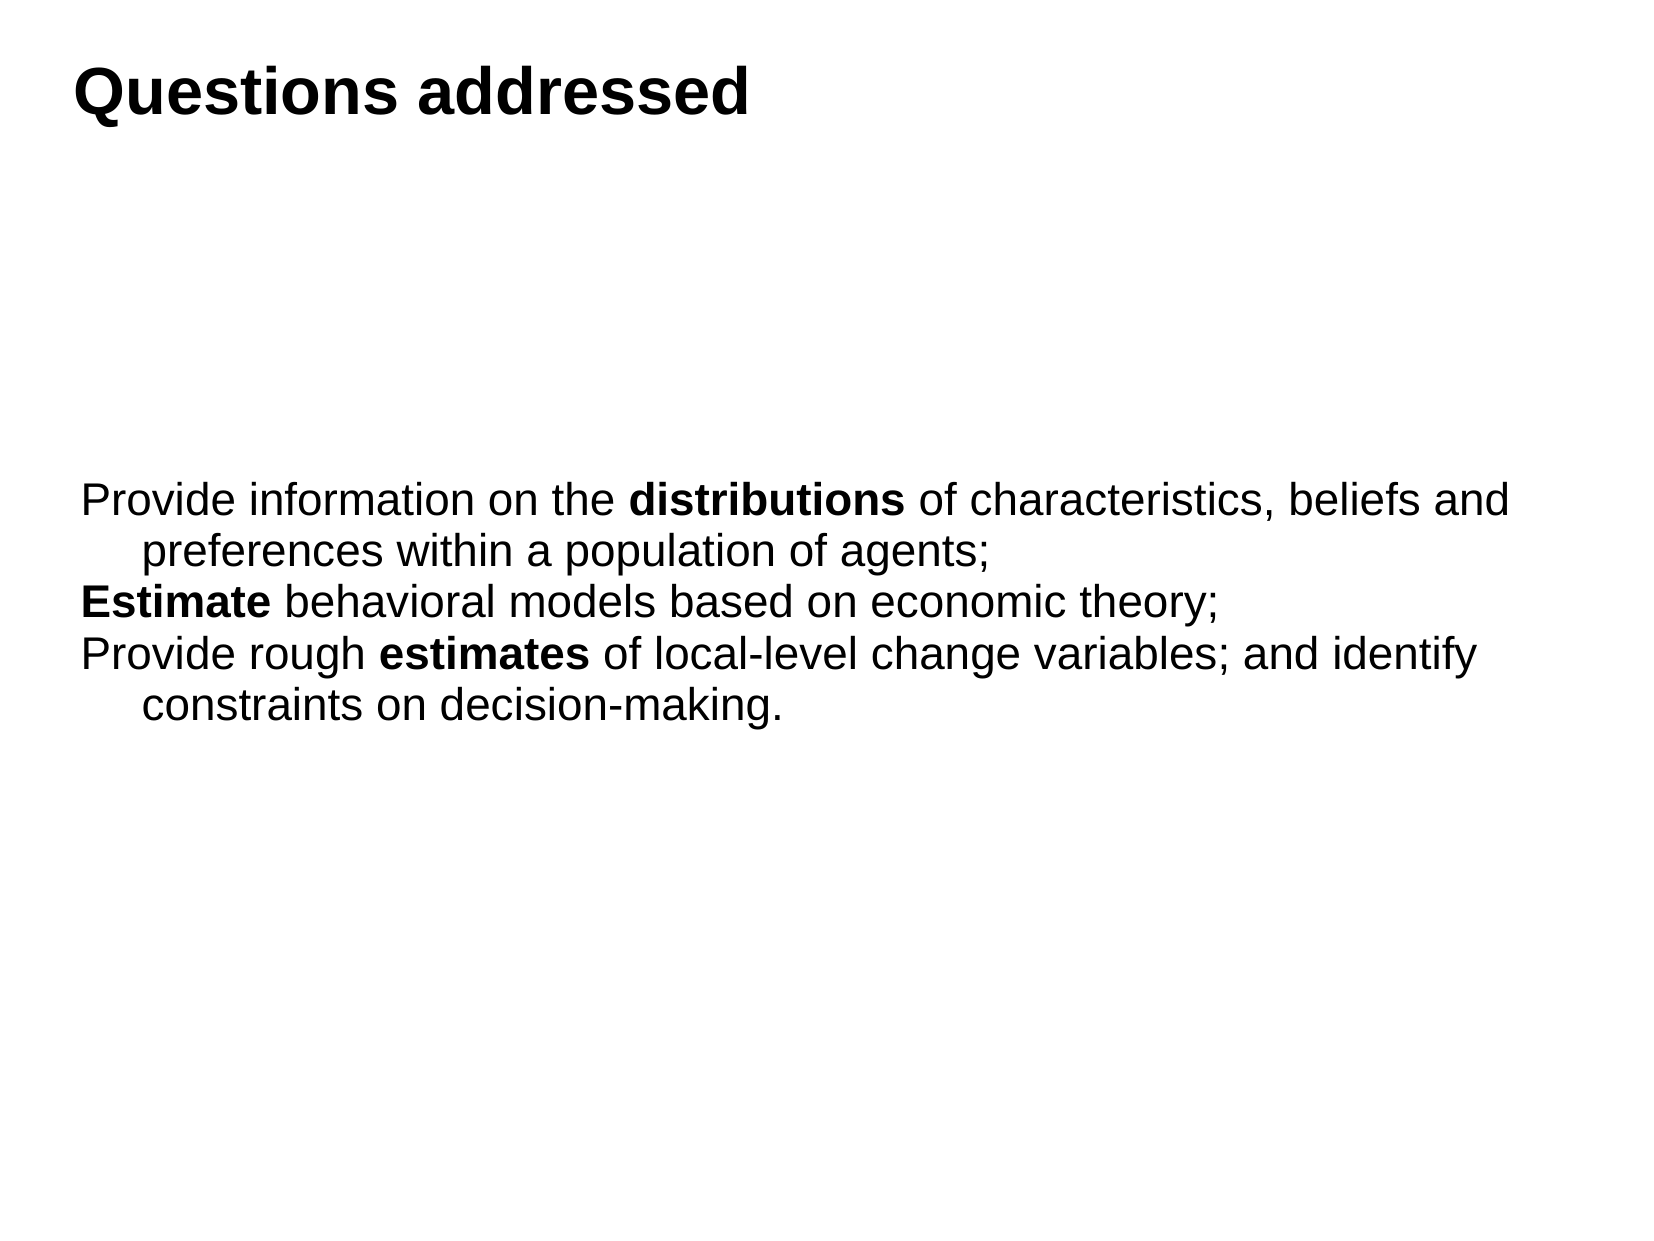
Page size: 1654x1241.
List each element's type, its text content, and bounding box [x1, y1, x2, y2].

text_box Questions addressed [59, 47, 1211, 163]
text_box Provide information on the distributions of characteristics, beliefs and preferences within a population of agents; Estimate behavioral models based on economic theory; Provide rough estimates of local-level change variables; and identify constraints on decision-making. [53, 466, 1636, 910]
